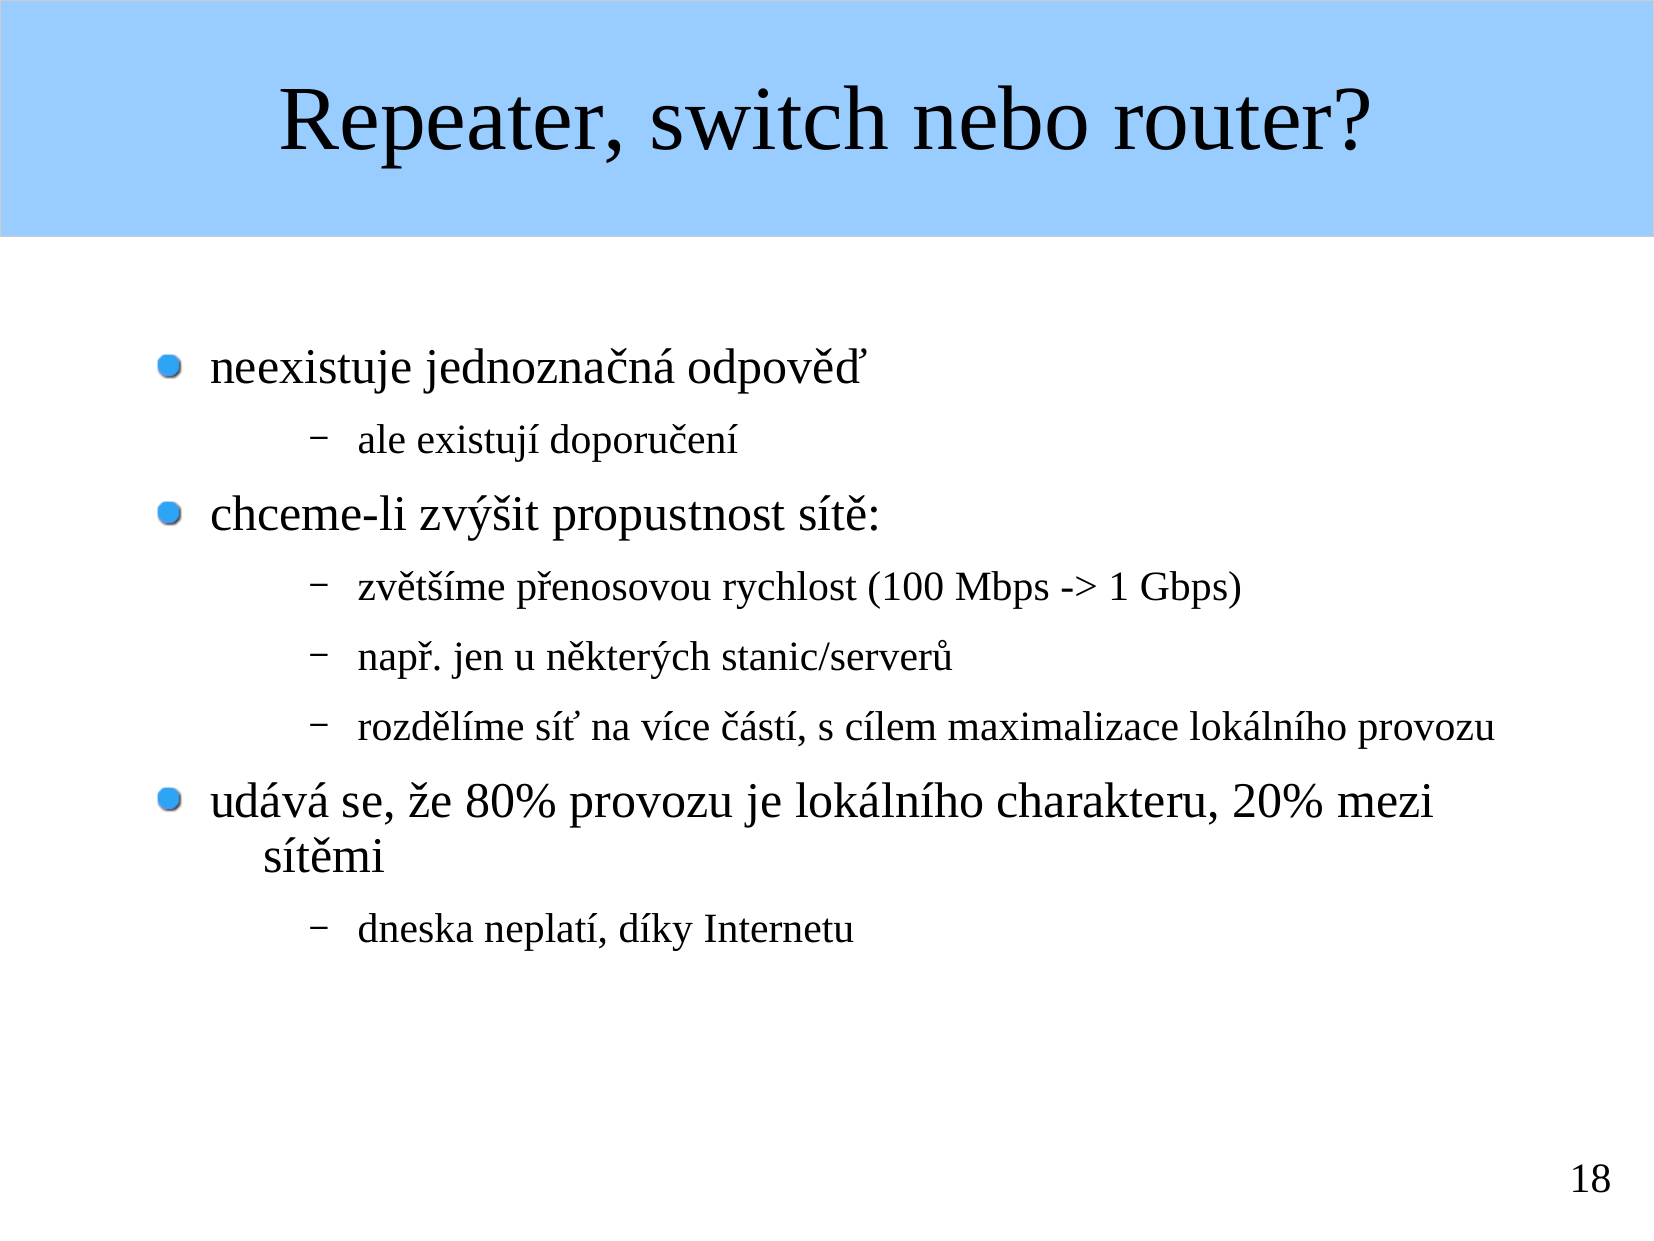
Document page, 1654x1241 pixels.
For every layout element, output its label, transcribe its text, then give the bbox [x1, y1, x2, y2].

title Repeater, switch nebo router? [0, 0, 1654, 237]
list neexistuje jednoznačná odpověď ale existují doporučení chceme-li zvýšit propustnost sítě: zvětšíme přenosovou rychlost (100 Mbps -> 1 Gbps) např. jen u některých stanic/serverů rozdělíme síť na více částí, s cílem maximalizace lokálního provozu udává se, že 80% provozu je lokálního charakteru, 20% mezi sítěmi dneska neplatí, díky Internetu [121, 338, 1534, 1121]
